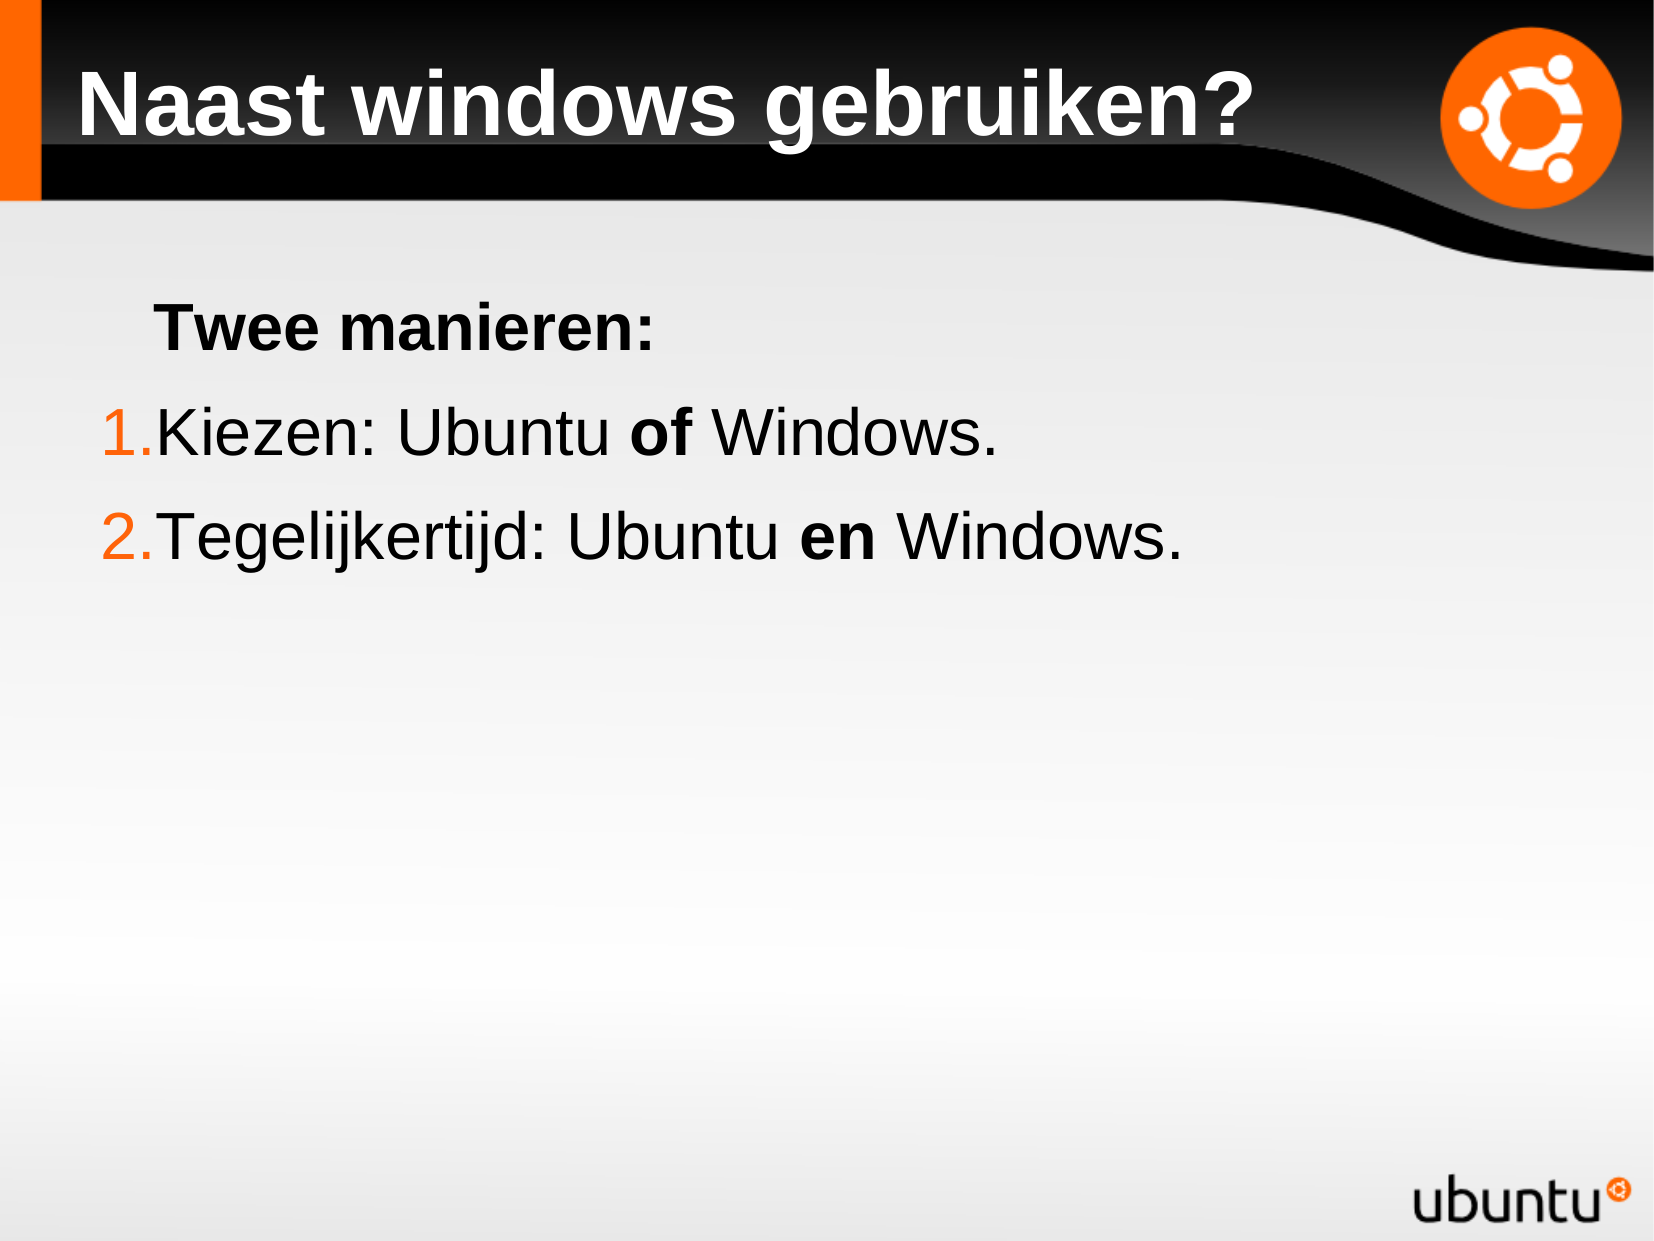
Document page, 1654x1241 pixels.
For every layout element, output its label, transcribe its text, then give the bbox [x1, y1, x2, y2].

title Naast windows gebruiken? [76, 7, 1565, 200]
list Twee manieren: Kiezen: Ubuntu of Windows. Tegelijkertijd: Ubuntu en Windows. [82, 290, 1571, 1094]
picture [0, 0, 1654, 1241]
